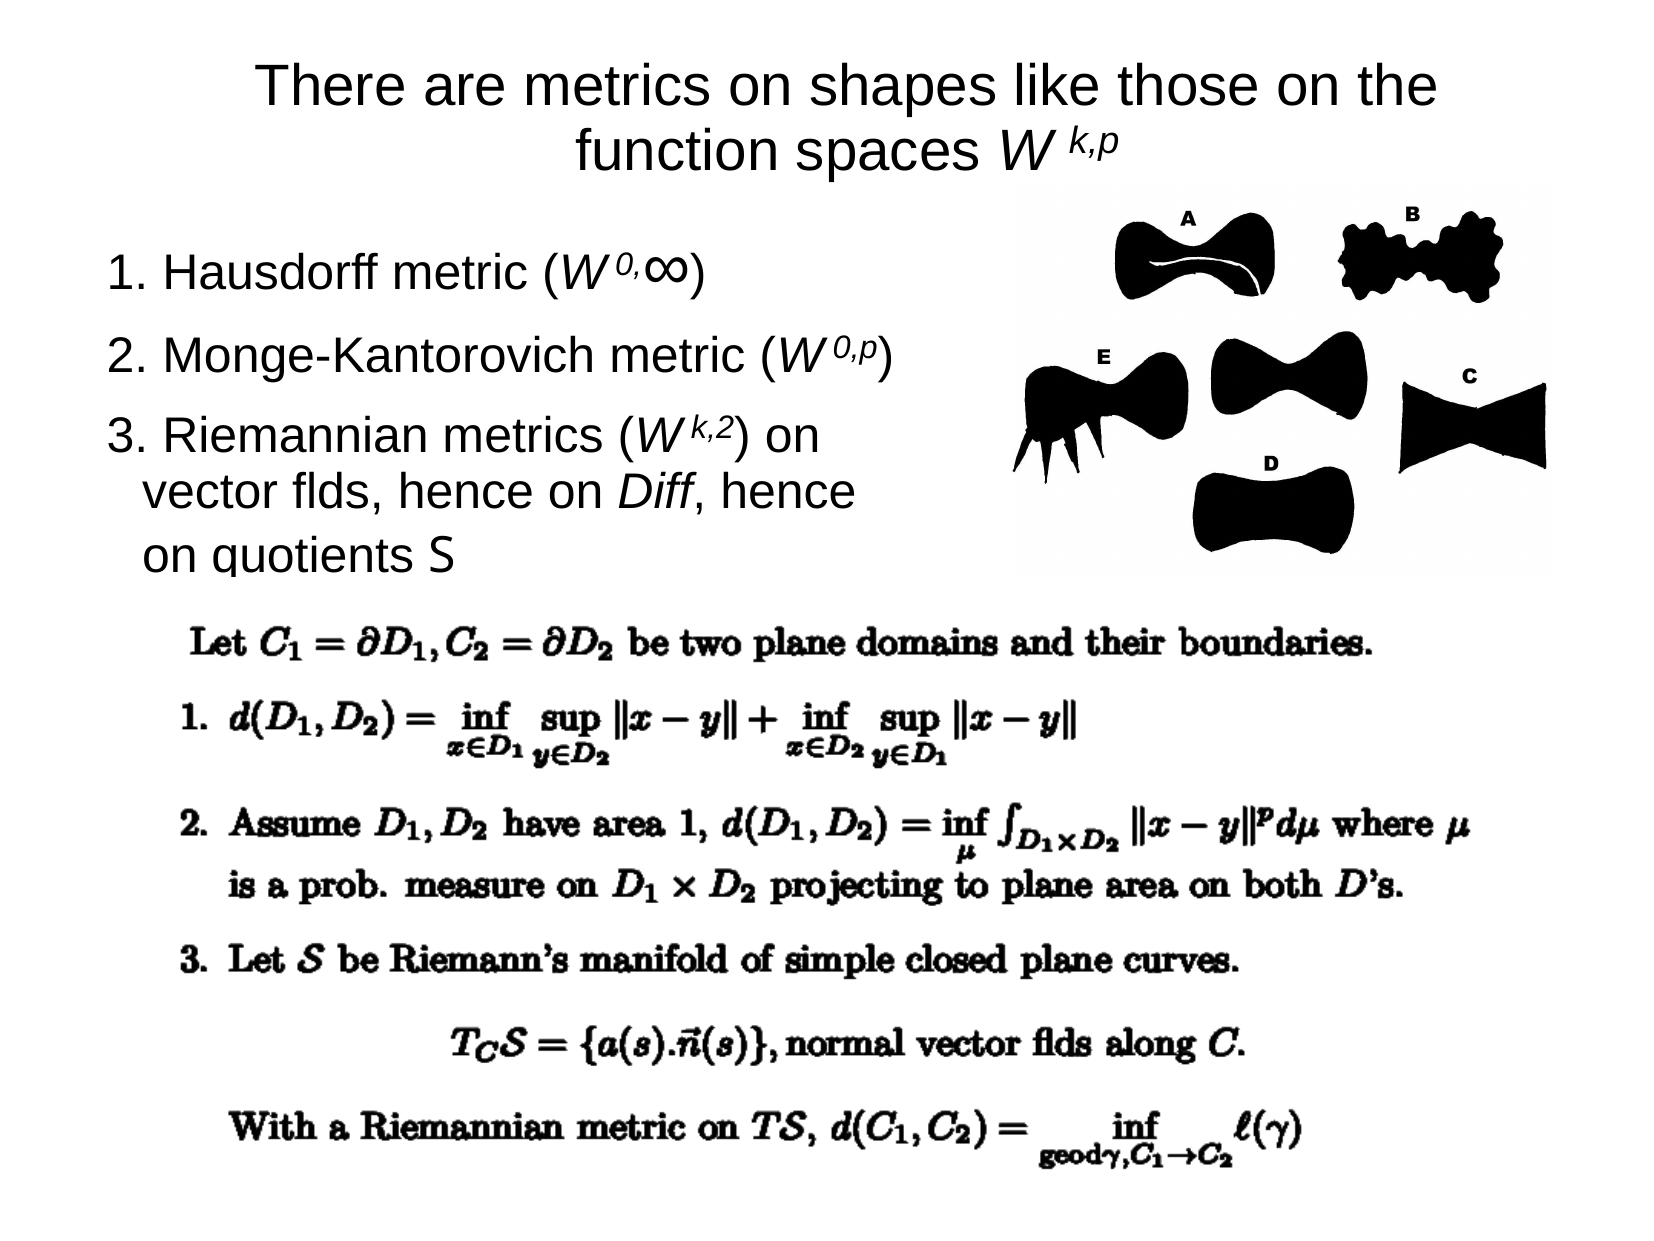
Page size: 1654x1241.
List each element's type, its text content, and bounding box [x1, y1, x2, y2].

picture [155, 186, 1556, 1238]
text_box Hausdorff metric (W 0,∞) Monge-Kantorovich metric (W 0,p) Riemannian metrics (W k,2) on vector flds, hence on Diff, hence on quotients S [91, 221, 931, 658]
text_box There are metrics on shapes like those on the function spaces W k,p [180, 45, 1516, 192]
